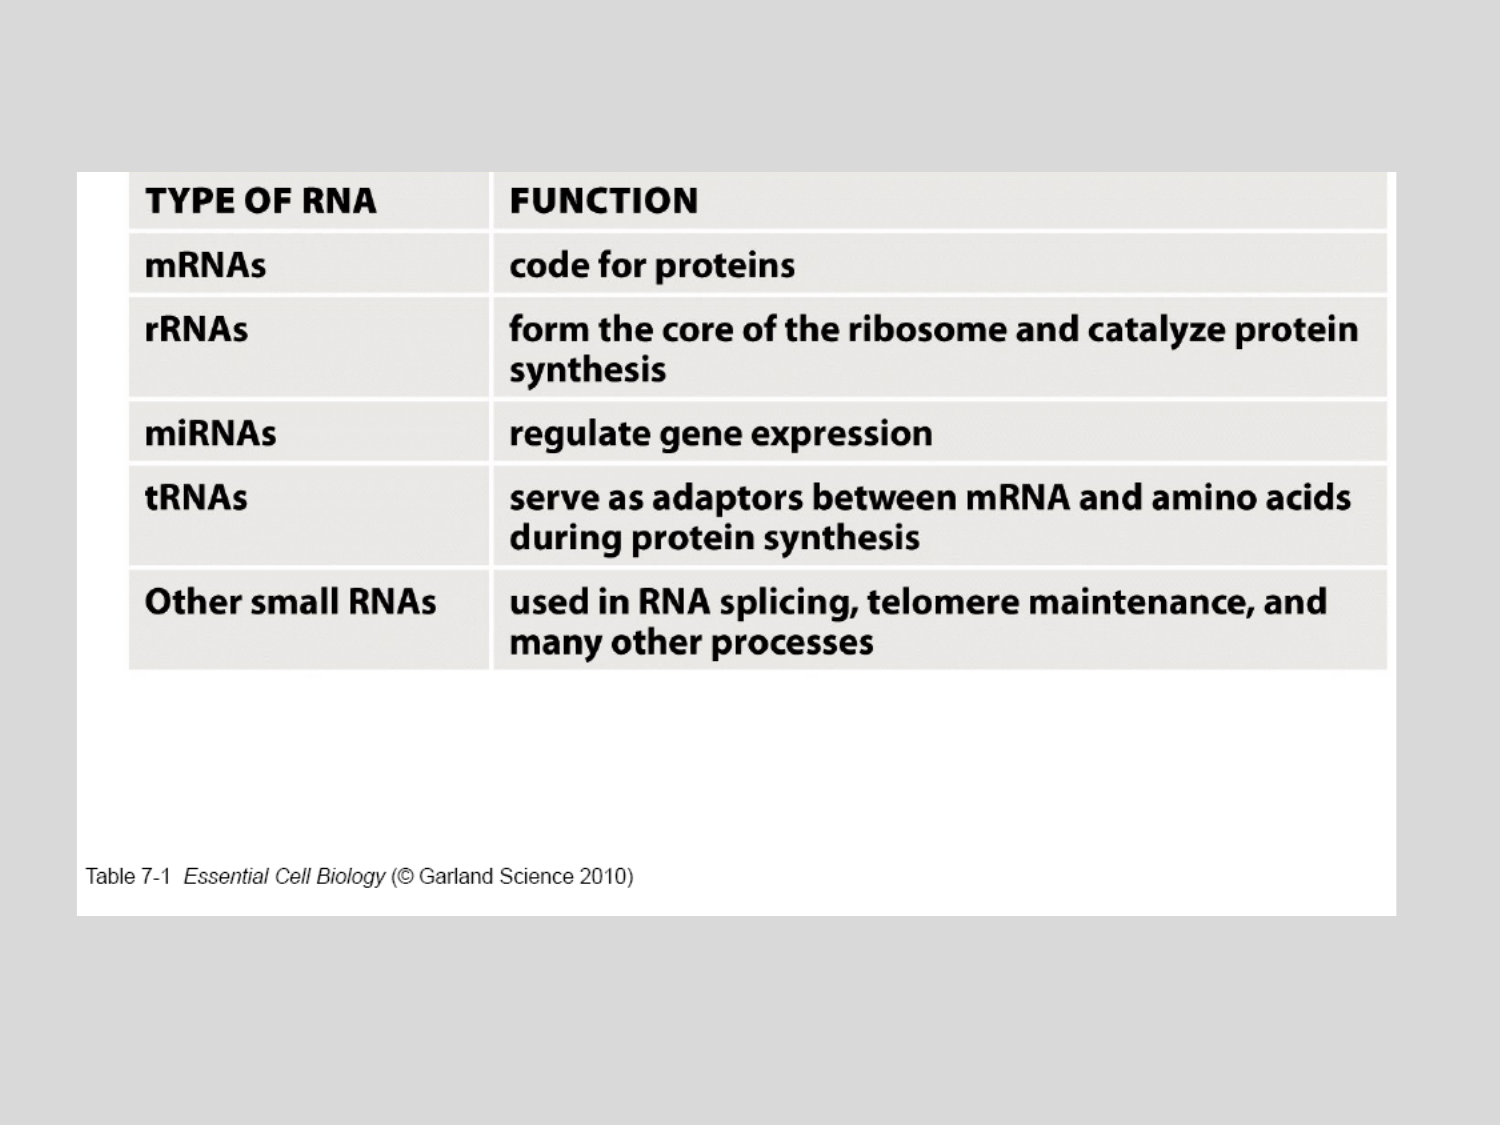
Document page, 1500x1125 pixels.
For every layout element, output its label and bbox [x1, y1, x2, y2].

picture [76, 172, 1397, 916]
